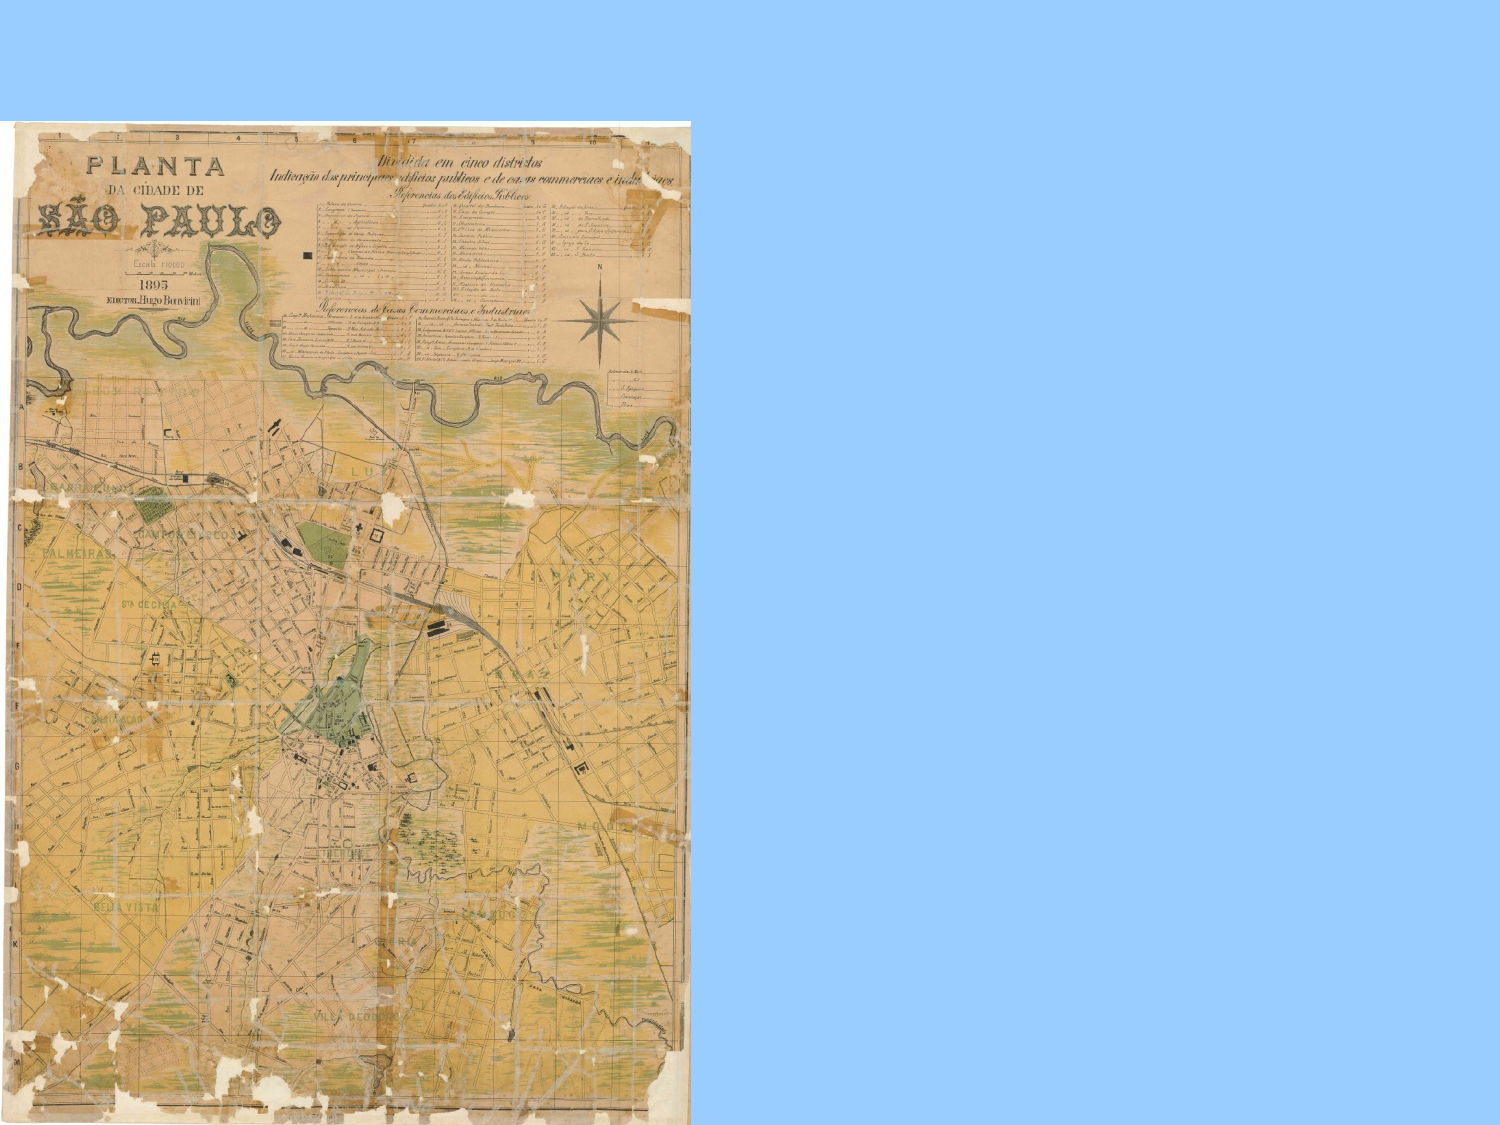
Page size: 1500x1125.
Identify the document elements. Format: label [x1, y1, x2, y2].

picture [0, 121, 691, 1125]
